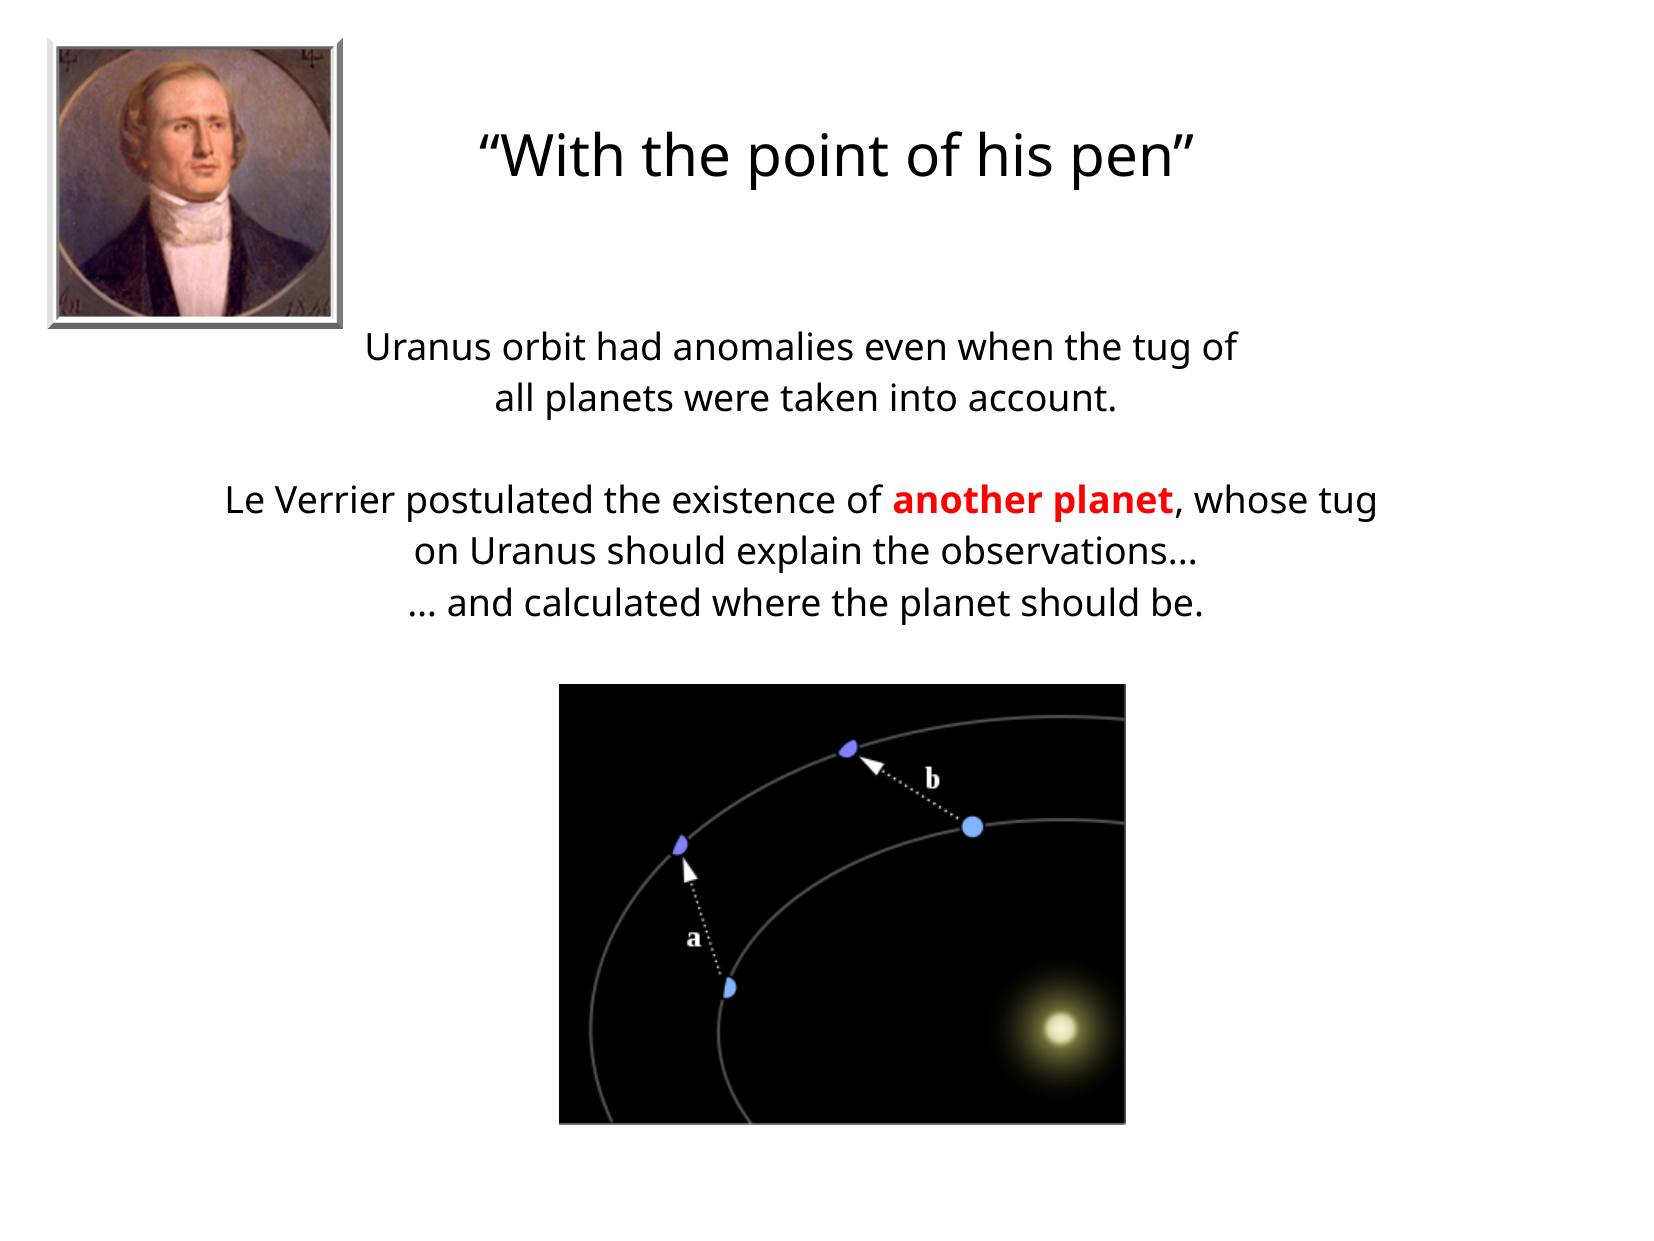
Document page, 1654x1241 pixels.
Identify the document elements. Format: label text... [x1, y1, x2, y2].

text_box Uranus orbit had anomalies even when the tug of all planets were taken into account. Le Verrier postulated the existence of another planet, whose tug on Uranus should explain the observations... … and calculated where the planet should be. [112, 262, 1501, 728]
title “With the point of his pen” [343, 49, 1571, 257]
picture [559, 684, 1126, 1126]
picture [47, 37, 343, 329]
